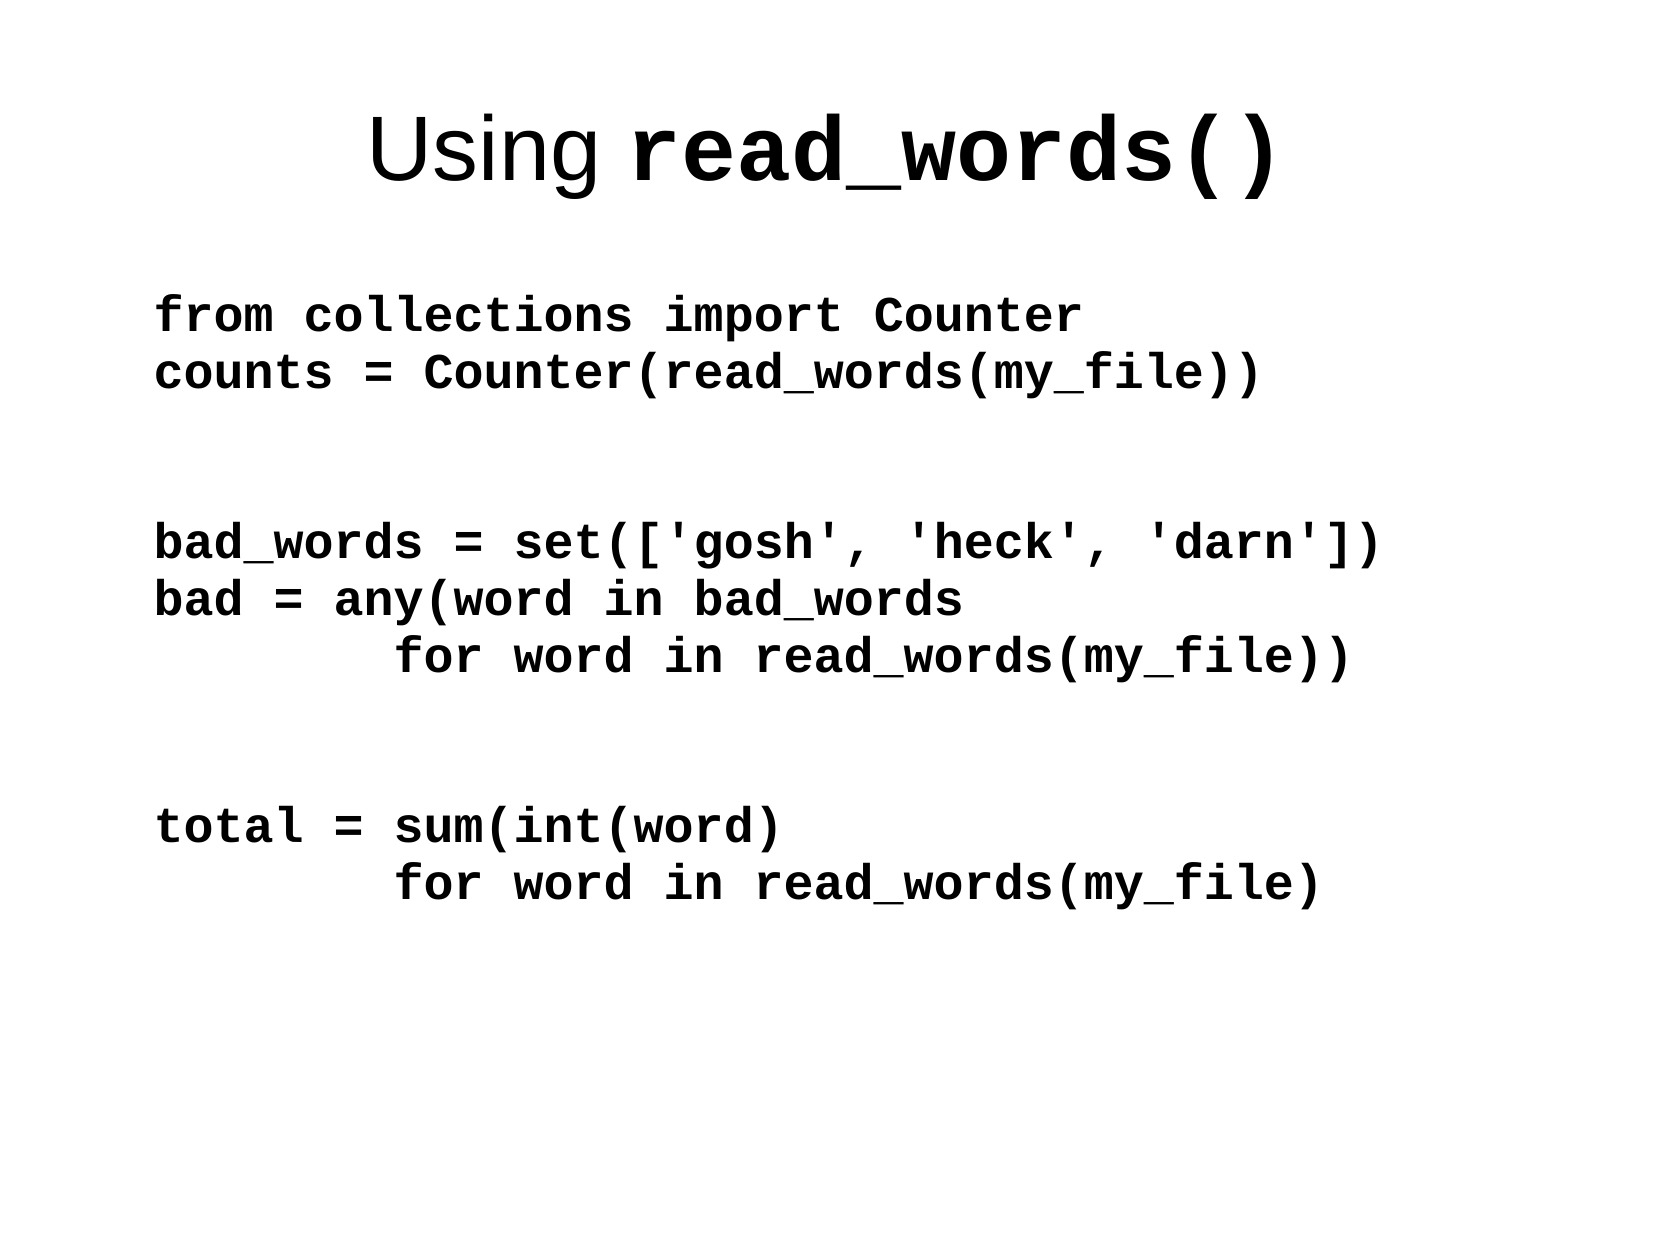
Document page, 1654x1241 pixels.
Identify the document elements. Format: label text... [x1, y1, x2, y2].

list from collections import Counter counts = Counter(read_words(my_file)) bad_words = set(['gosh', 'heck', 'darn']) bad = any(word in bad_words for word in read_words(my_file)) total = sum(int(word) for word in read_words(my_file) [82, 290, 1571, 1010]
title Using read_words() [82, 49, 1571, 257]
